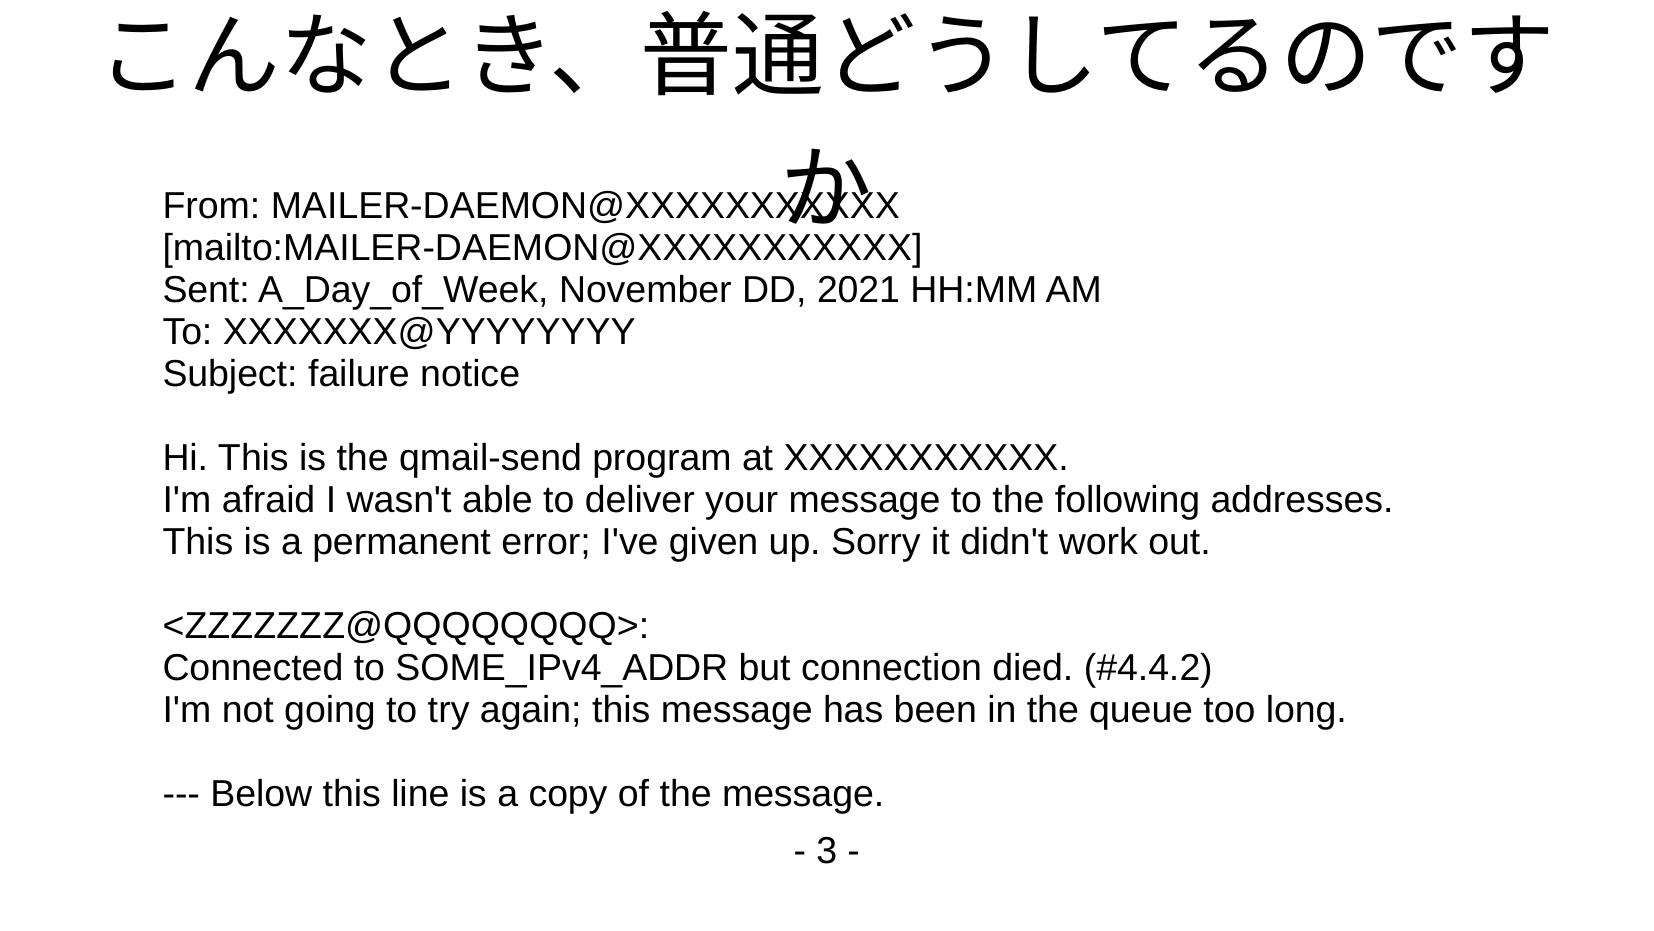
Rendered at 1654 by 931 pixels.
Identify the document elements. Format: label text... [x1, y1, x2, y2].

title こんなとき、普通どうしてるのですか [82, 37, 1571, 193]
text_box From: MAILER-DAEMON@XXXXXXXXXXX [mailto:MAILER-DAEMON@XXXXXXXXXXX] Sent: A_Day_of_Week, November DD, 2021 HH:MM AM To: XXXXXXX@YYYYYYYY Subject: failure notice Hi. This is the qmail-send program at XXXXXXXXXXX. I'm afraid I wasn't able to deliver your message to the following addresses. This is a permanent error; I've given up. Sorry it didn't work out. <ZZZZZZZ@QQQQQQQQ>: Connected to SOME_IPv4_ADDR but connection died. (#4.4.2) I'm not going to try again; this message has been in the queue too long. --- Below this line is a copy of the message. [147, 177, 1418, 916]
